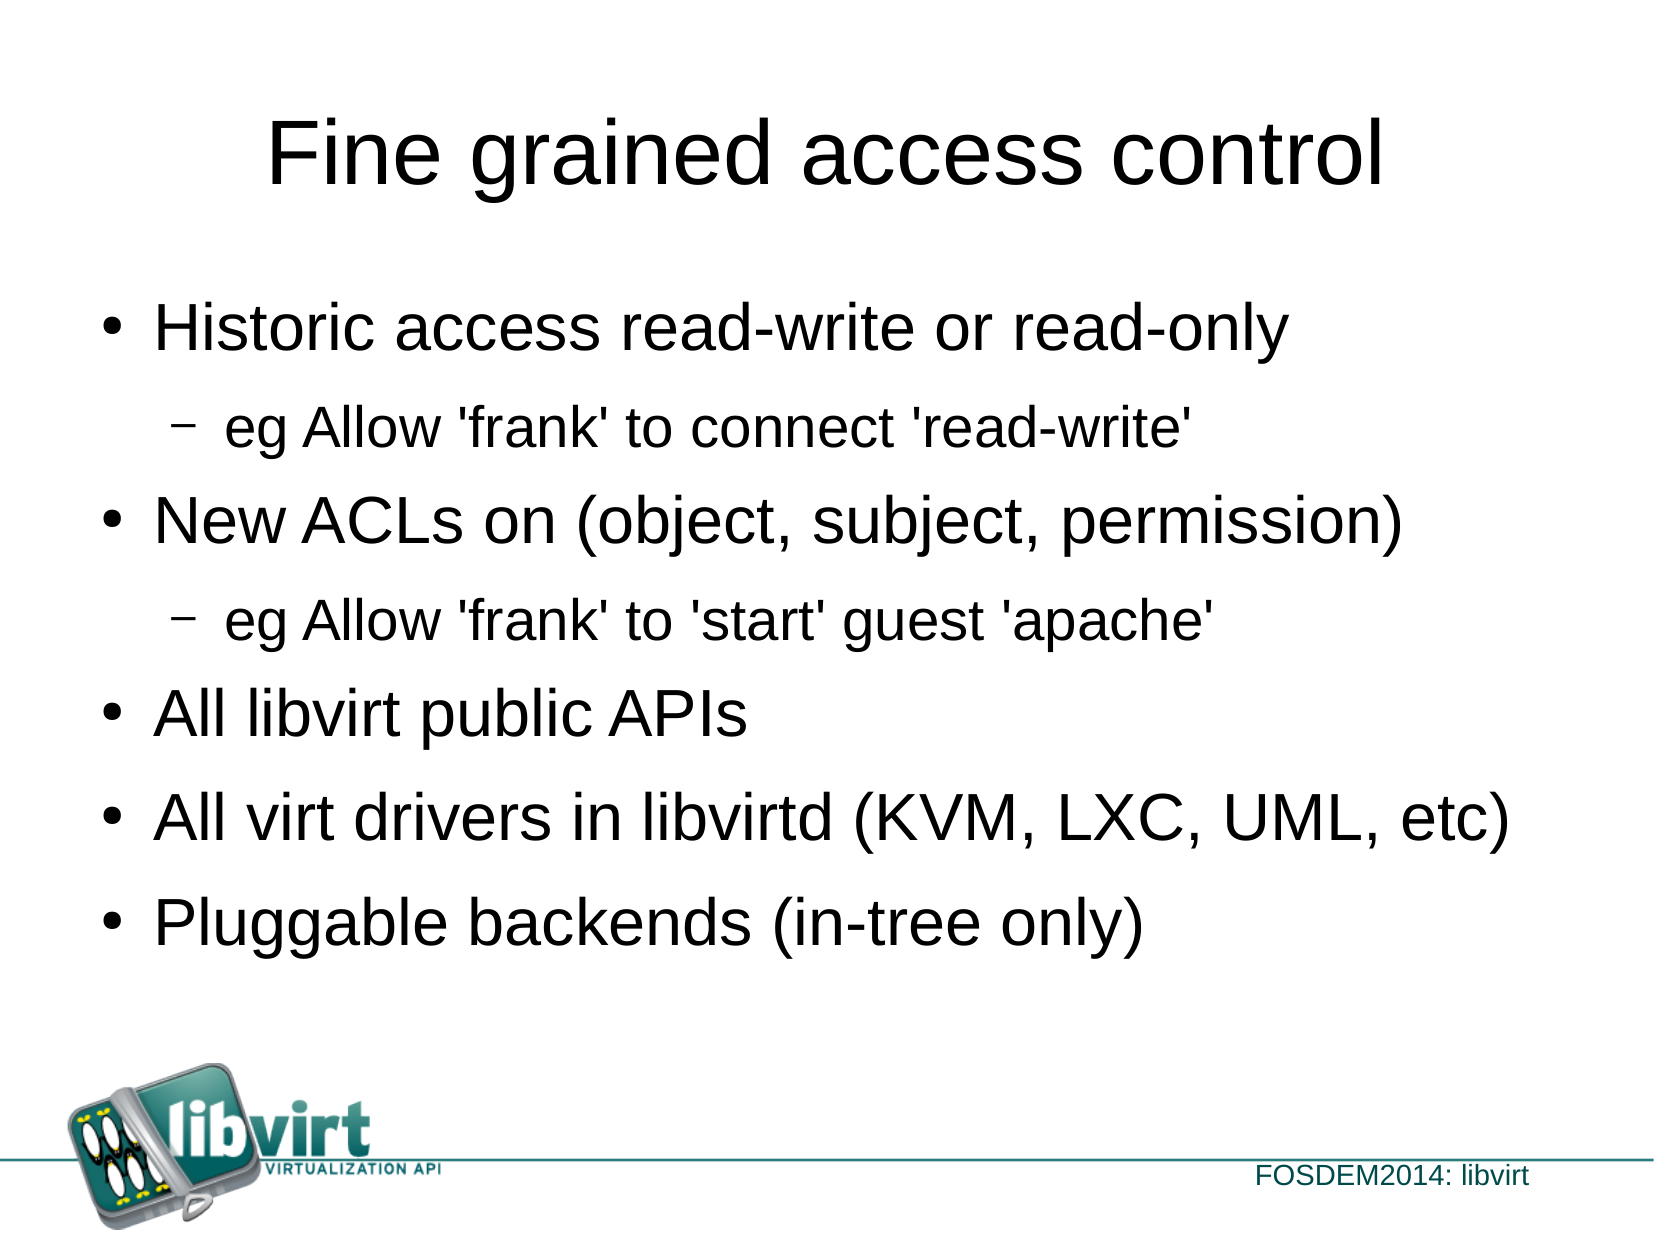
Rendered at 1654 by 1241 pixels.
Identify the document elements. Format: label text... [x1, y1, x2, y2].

title Fine grained access control [82, 49, 1571, 257]
list Historic access read-write or read-only eg Allow 'frank' to connect 'read-write' New ACLs on (object, subject, permission) eg Allow 'frank' to 'start' guest 'apache' All libvirt public APIs All virt drivers in libvirtd (KVM, LXC, UML, etc) Pluggable backends (in-tree only) [82, 290, 1571, 1010]
picture [0, 1063, 1654, 1230]
